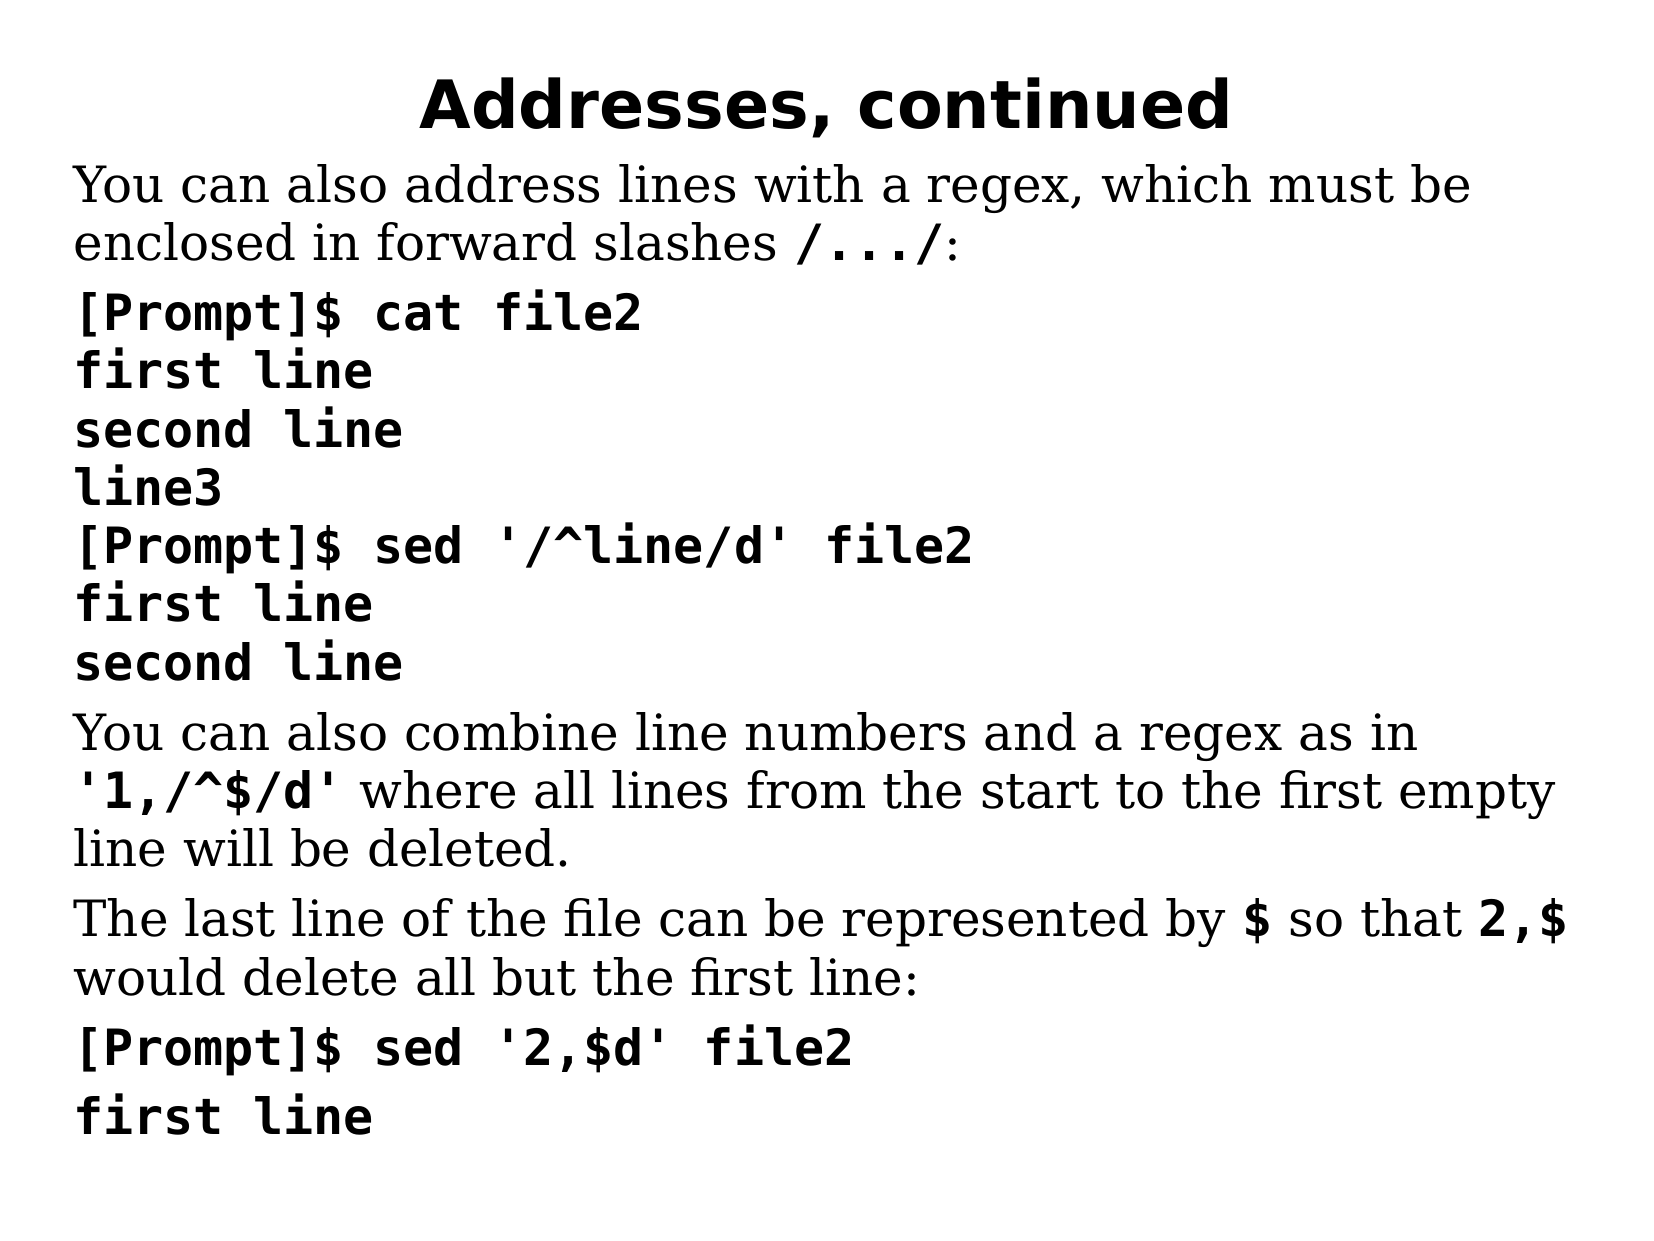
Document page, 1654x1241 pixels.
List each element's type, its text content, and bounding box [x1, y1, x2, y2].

text_box Addresses, continued You can also address lines with a regex, which must be enclosed in forward slashes /.../: [Prompt]$ cat file2 first line second line line3 [Prompt]$ sed '/^line/d' file2 first line second line You can also combine line numbers and a regex as in '1,/^$/d' where all lines from the start to the first empty line will be deleted. The last line of the file can be represented by $ so that 2,$ would delete all but the first line: [Prompt]$ sed '2,$d' file2 first line [59, 59, 1595, 1155]
